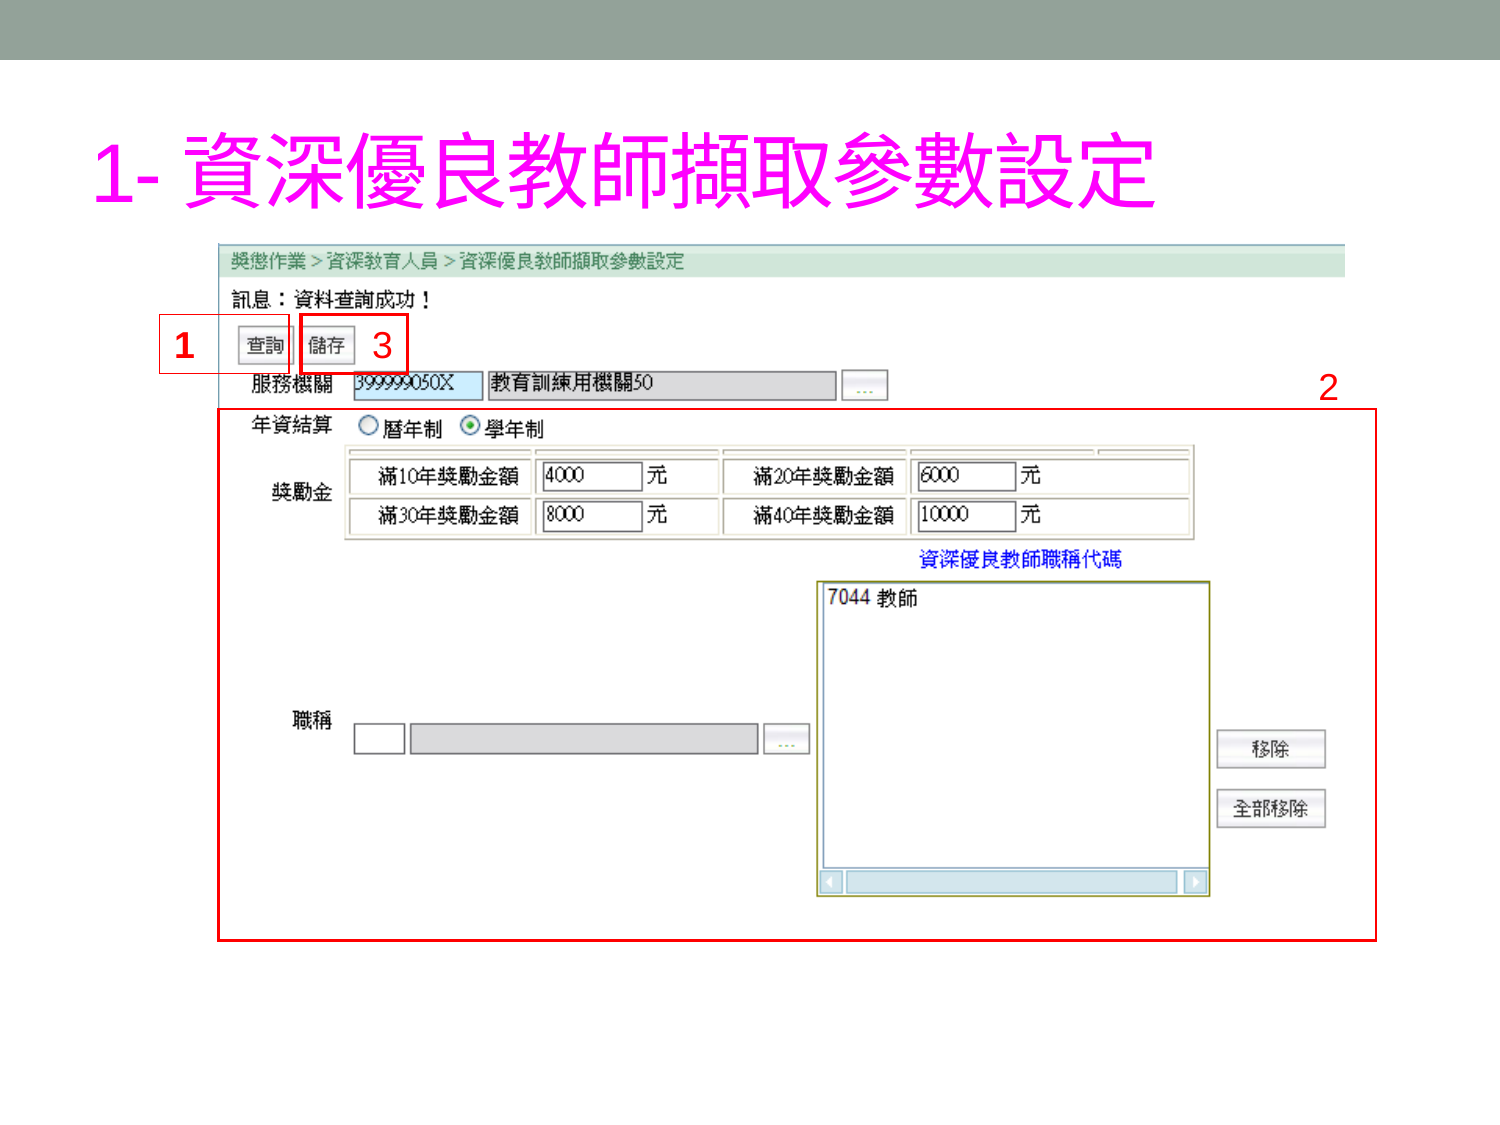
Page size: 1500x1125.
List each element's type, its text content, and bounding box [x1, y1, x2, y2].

picture [218, 243, 1345, 408]
text_box 1 [159, 314, 290, 374]
text_box 3 [301, 314, 408, 374]
picture [220, 410, 1345, 939]
text_box 2 [1281, 361, 1376, 408]
title 1-資深優良教師擷取參數設定 [75, 87, 1425, 250]
